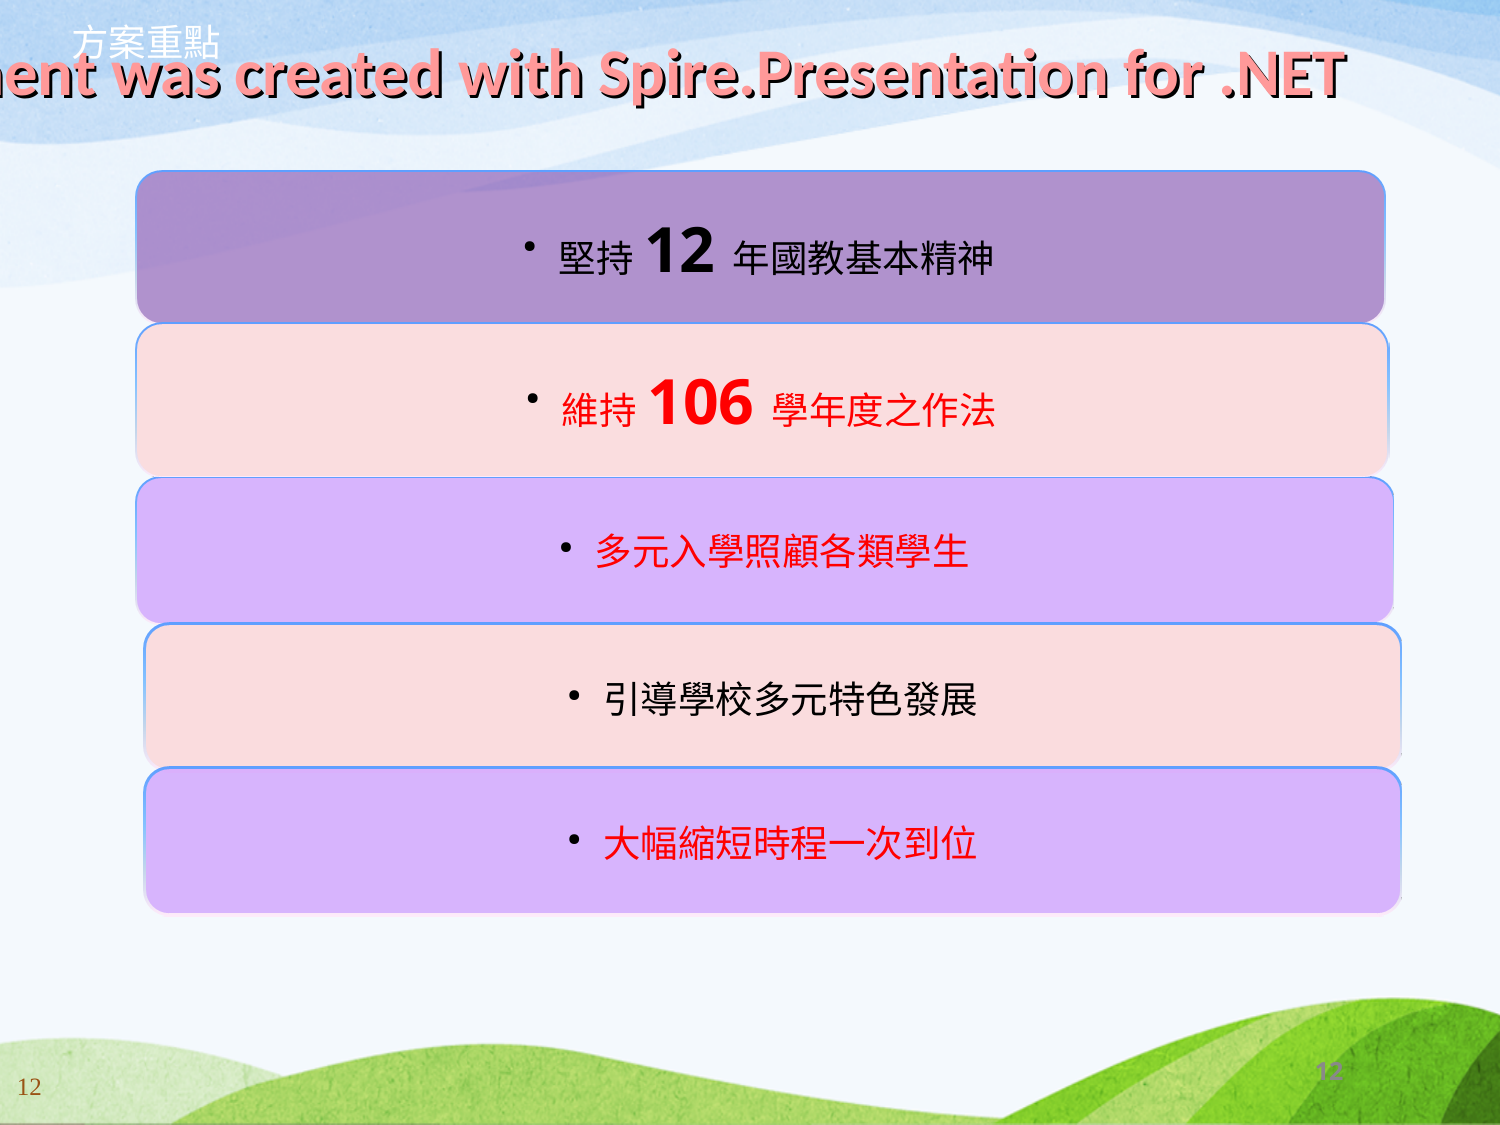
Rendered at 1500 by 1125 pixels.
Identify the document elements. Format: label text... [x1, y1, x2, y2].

text_box 12 [1008, 1041, 1359, 1100]
text_box 大幅縮短時程一次到位 [152, 774, 1394, 907]
picture [0, 0, 1500, 1125]
text_box 引導學校多元特色發展 [152, 631, 1394, 763]
text_box 堅持12年國教基本精神 [143, 179, 1375, 317]
text_box 多元入學照顧各類學生 [143, 483, 1386, 615]
text_box 12 [2, 1068, 96, 1107]
text_box 維持106學年度之作法 [143, 331, 1380, 469]
